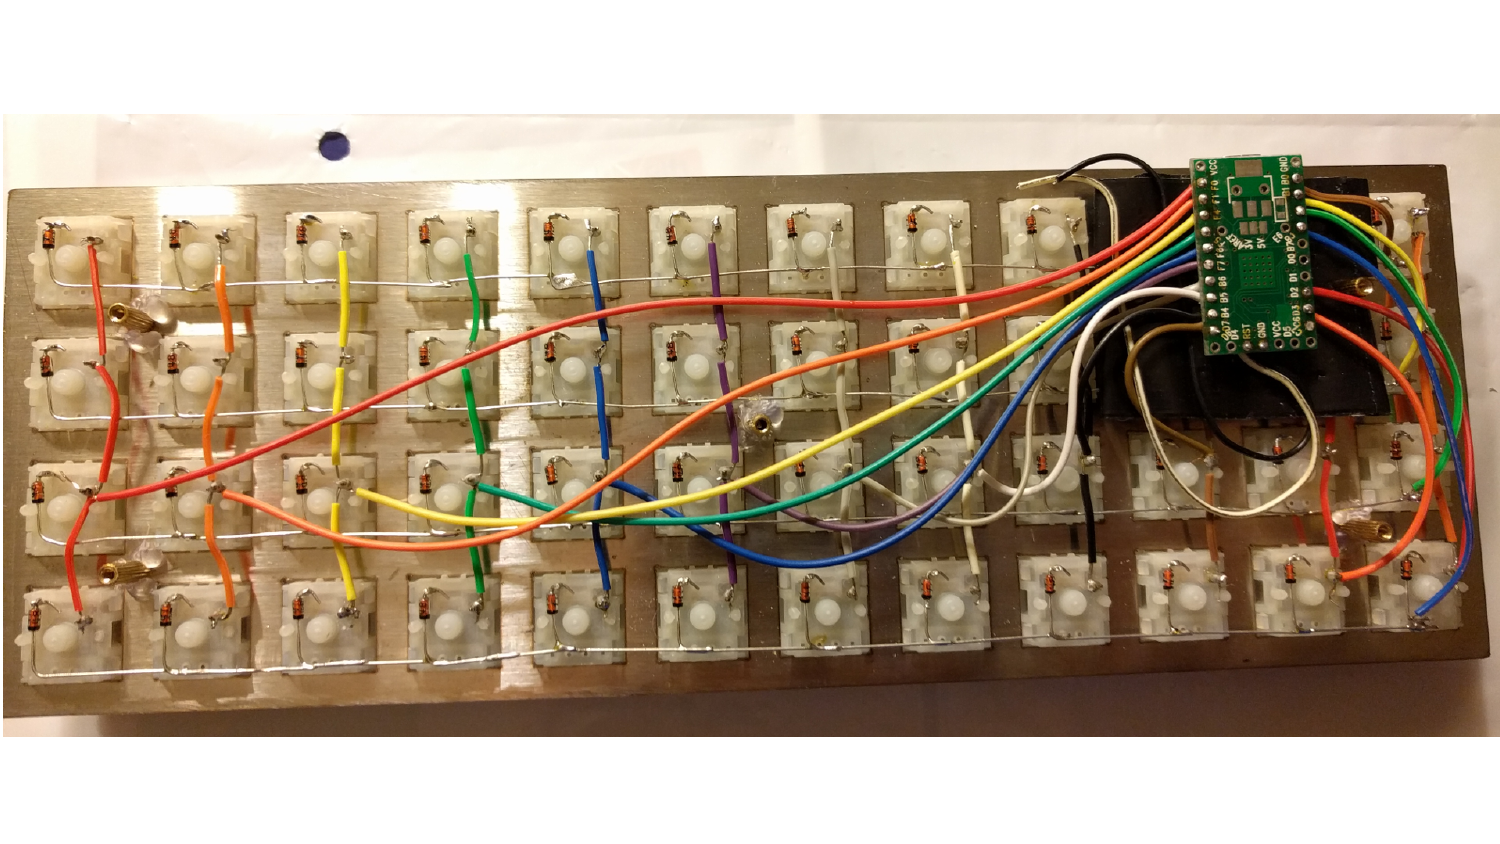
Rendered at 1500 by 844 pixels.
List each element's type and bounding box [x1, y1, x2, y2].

picture [3, 114, 1500, 737]
